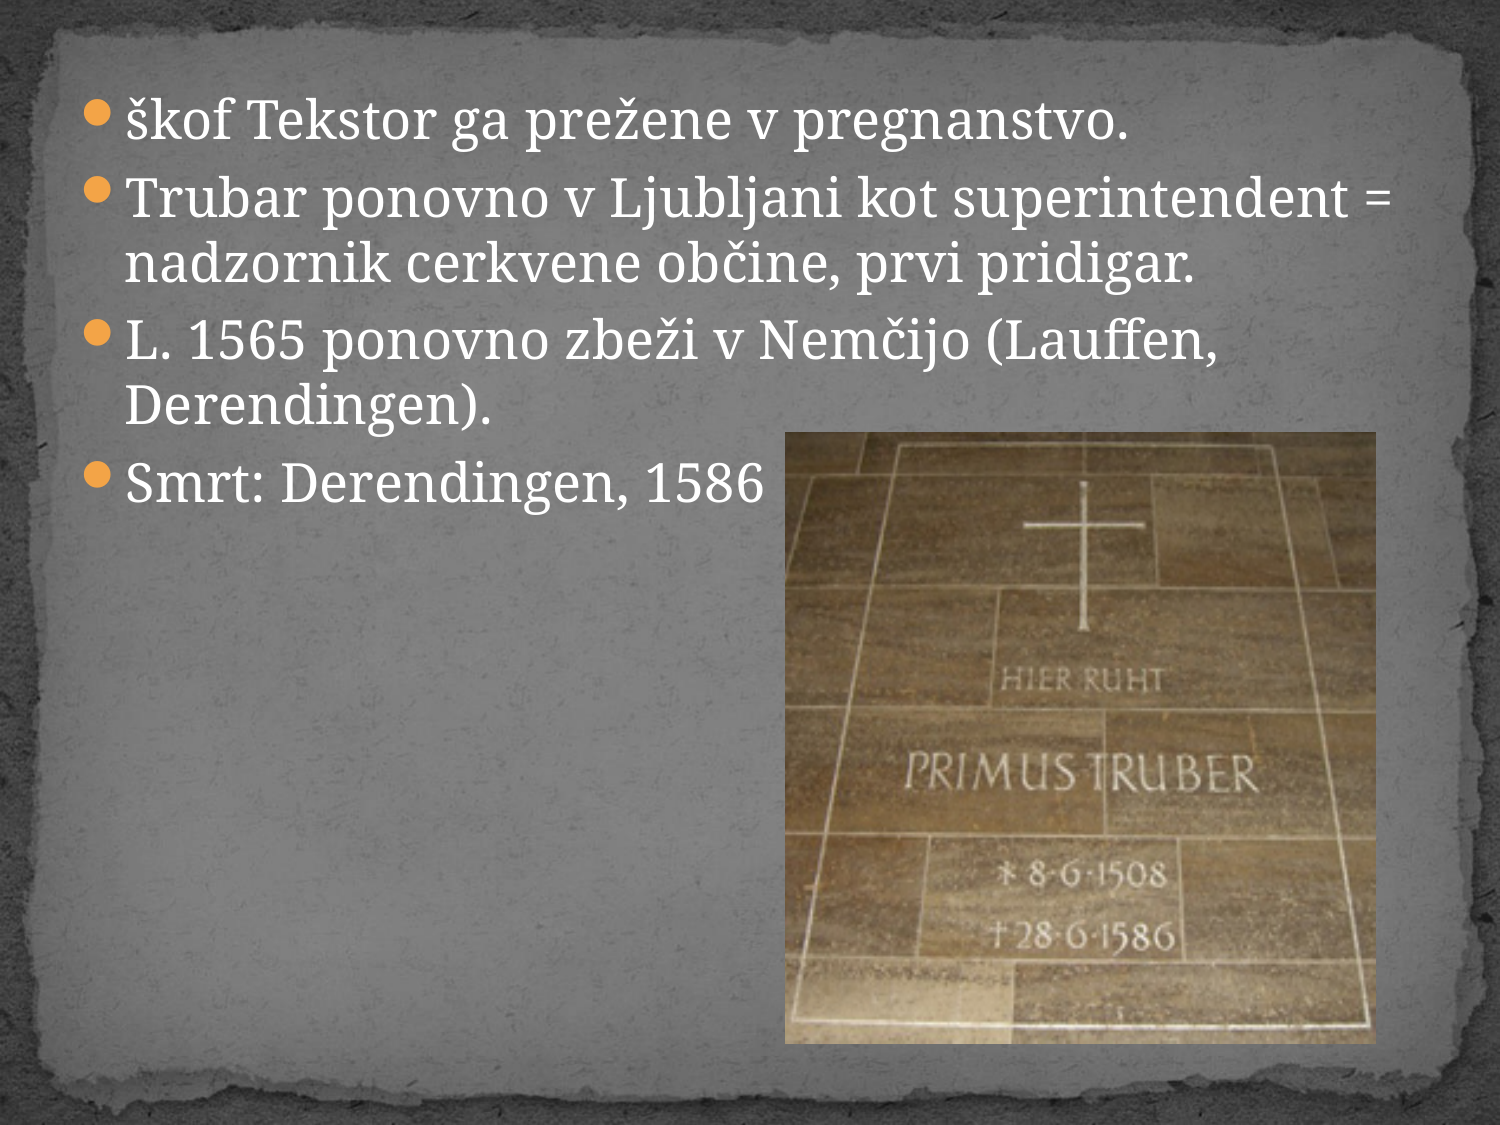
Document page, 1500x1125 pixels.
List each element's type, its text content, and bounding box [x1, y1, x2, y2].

list škof Tekstor ga prežene v pregnanstvo. Trubar ponovno v Ljubljani kot superintendent = nadzornik cerkvene občine, prvi pridigar. L. 1565 ponovno zbeži v Nemčijo (Lauffen, Derendingen). Smrt: Derendingen, 1586 [64, 78, 1415, 829]
picture [0, 0, 1500, 1125]
